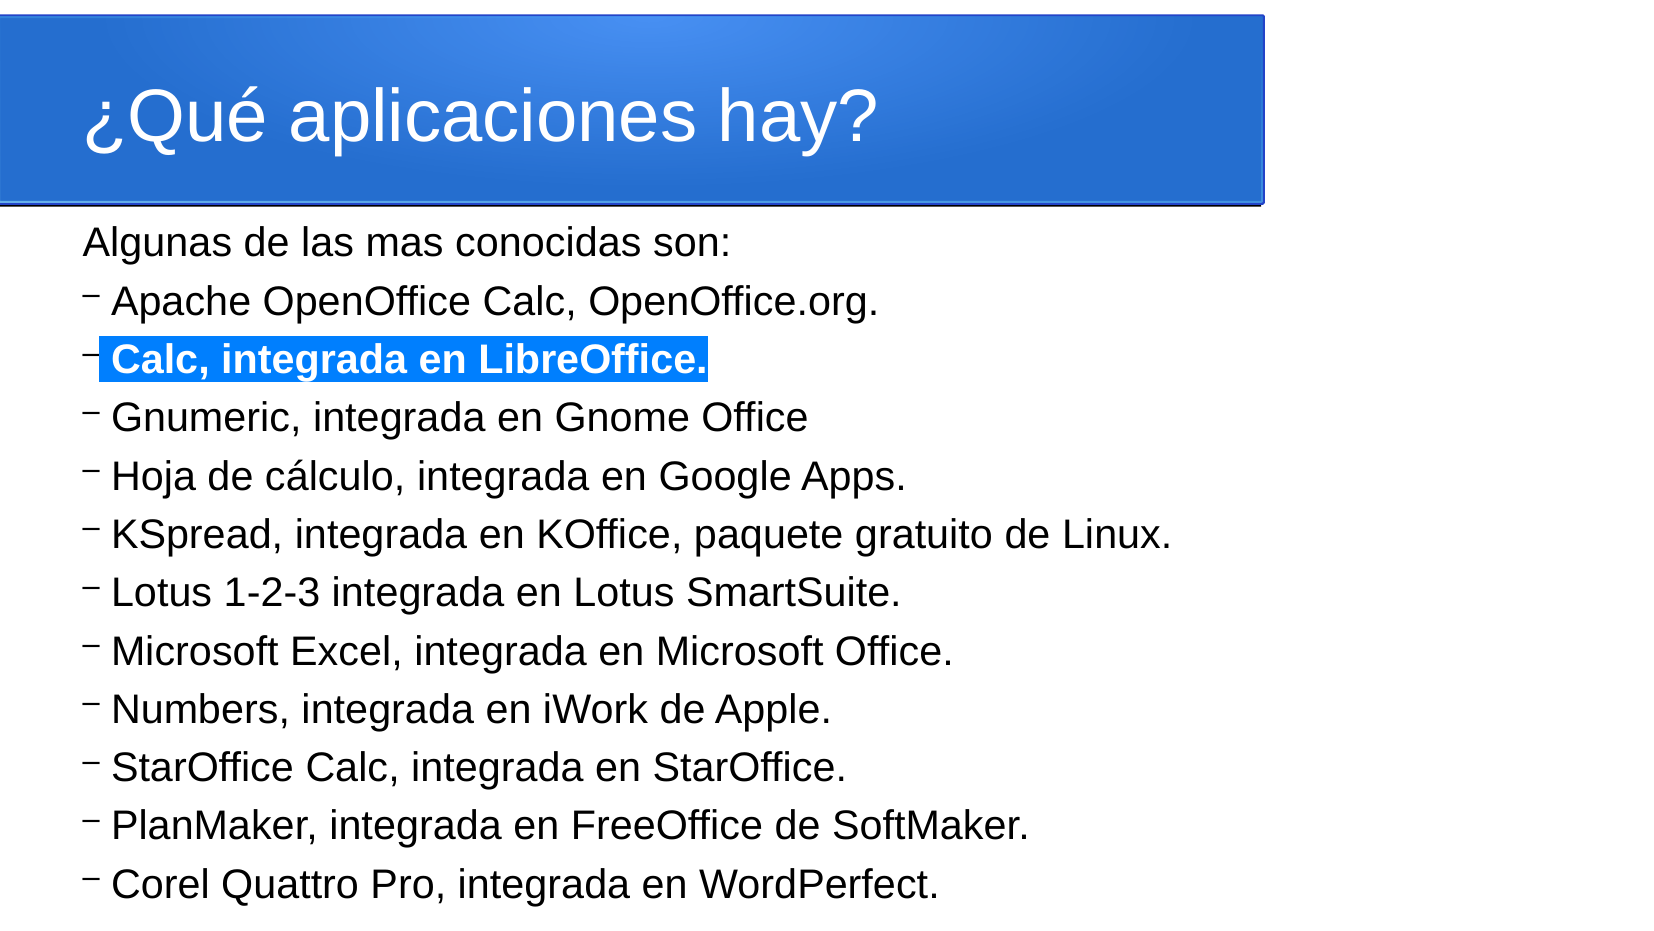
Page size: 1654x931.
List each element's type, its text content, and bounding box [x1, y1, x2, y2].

title ¿Qué aplicaciones hay? [82, 35, 1235, 189]
list Algunas de las mas conocidas son: Apache OpenOffice Calc, OpenOffice.org. Calc, integrada en LibreOffice. Gnumeric, integrada en Gnome Office Hoja de cálculo, integrada en Google Apps. KSpread, integrada en KOffice, paquete gratuito de Linux. Lotus 1-2-3 integrada en Lotus SmartSuite. Microsoft Excel, integrada en Microsoft Office. Numbers, integrada en iWork de Apple. StarOffice Calc, integrada en StarOffice. PlanMaker, integrada en FreeOffice de SoftMaker. Corel Quattro Pro, integrada en WordPerfect. [82, 224, 1571, 909]
